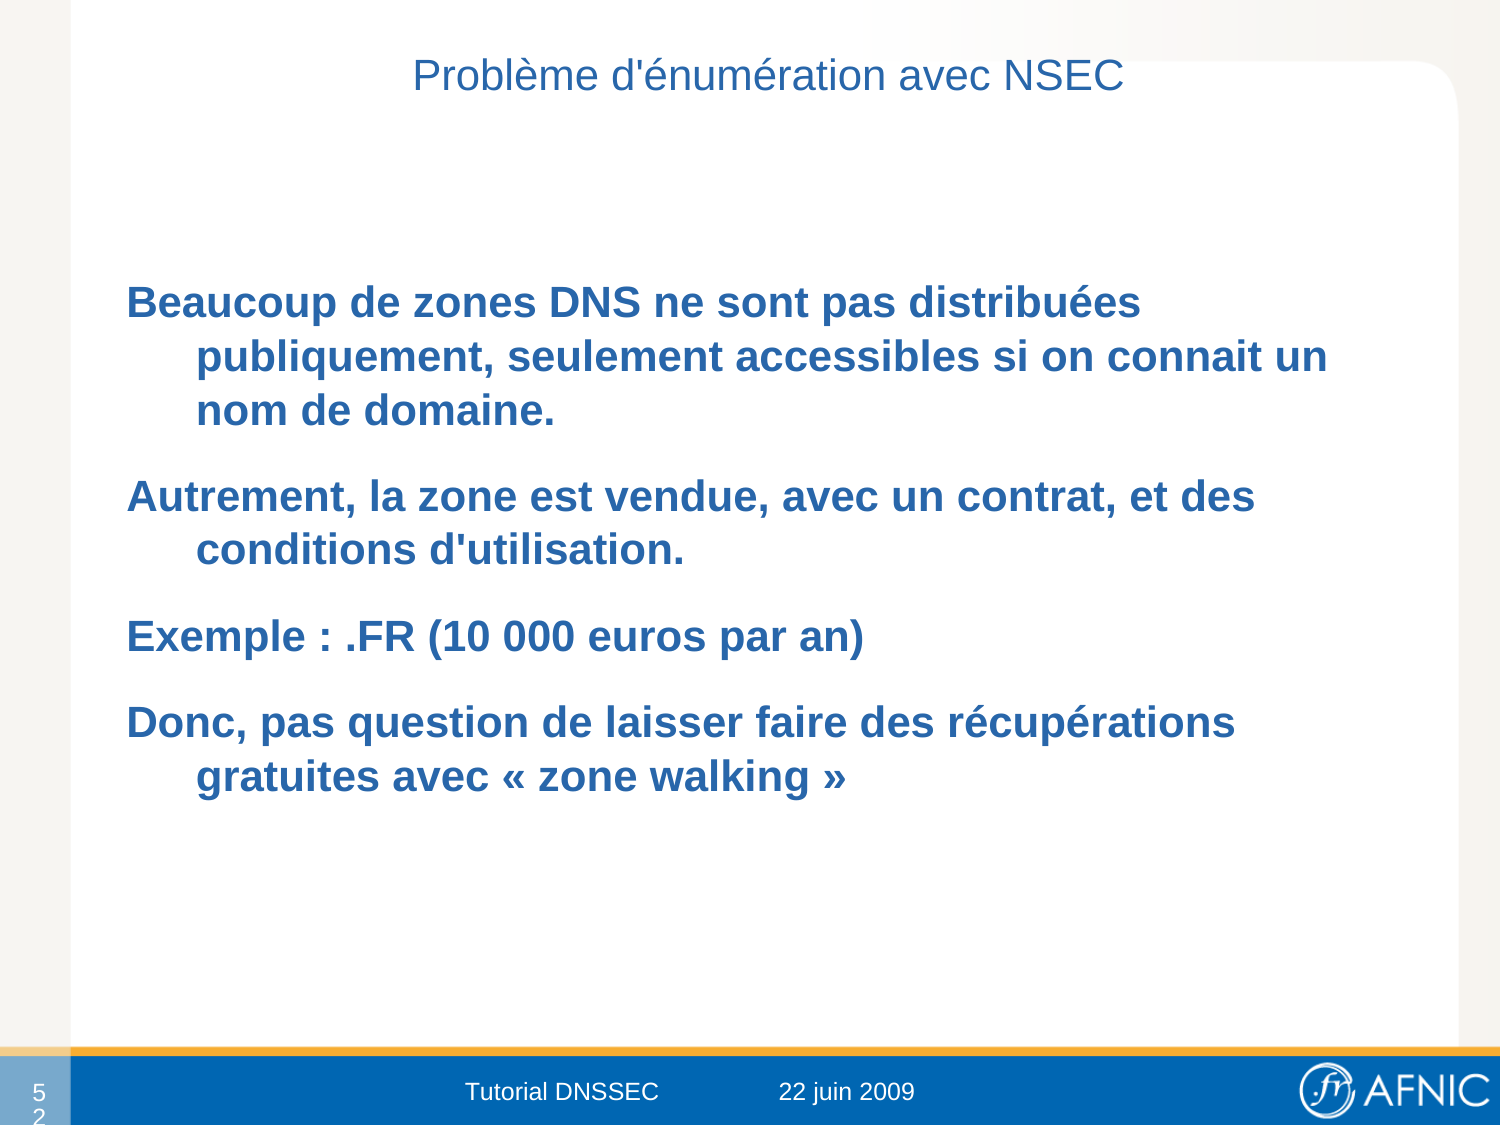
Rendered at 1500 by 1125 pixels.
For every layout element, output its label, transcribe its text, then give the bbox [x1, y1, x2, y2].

title Problème d'énumération avec NSEC [112, 12, 1425, 138]
picture [0, 0, 1500, 1125]
list Beaucoup de zones DNS ne sont pas distribuées publiquement, seulement accessibles si on connait un nom de domaine. Autrement, la zone est vendue, avec un contrat, et des conditions d'utilisation. Exemple : .FR (10 000 euros par an) Donc, pas question de laisser faire des récupérations gratuites avec « zone walking » [112, 266, 1425, 993]
